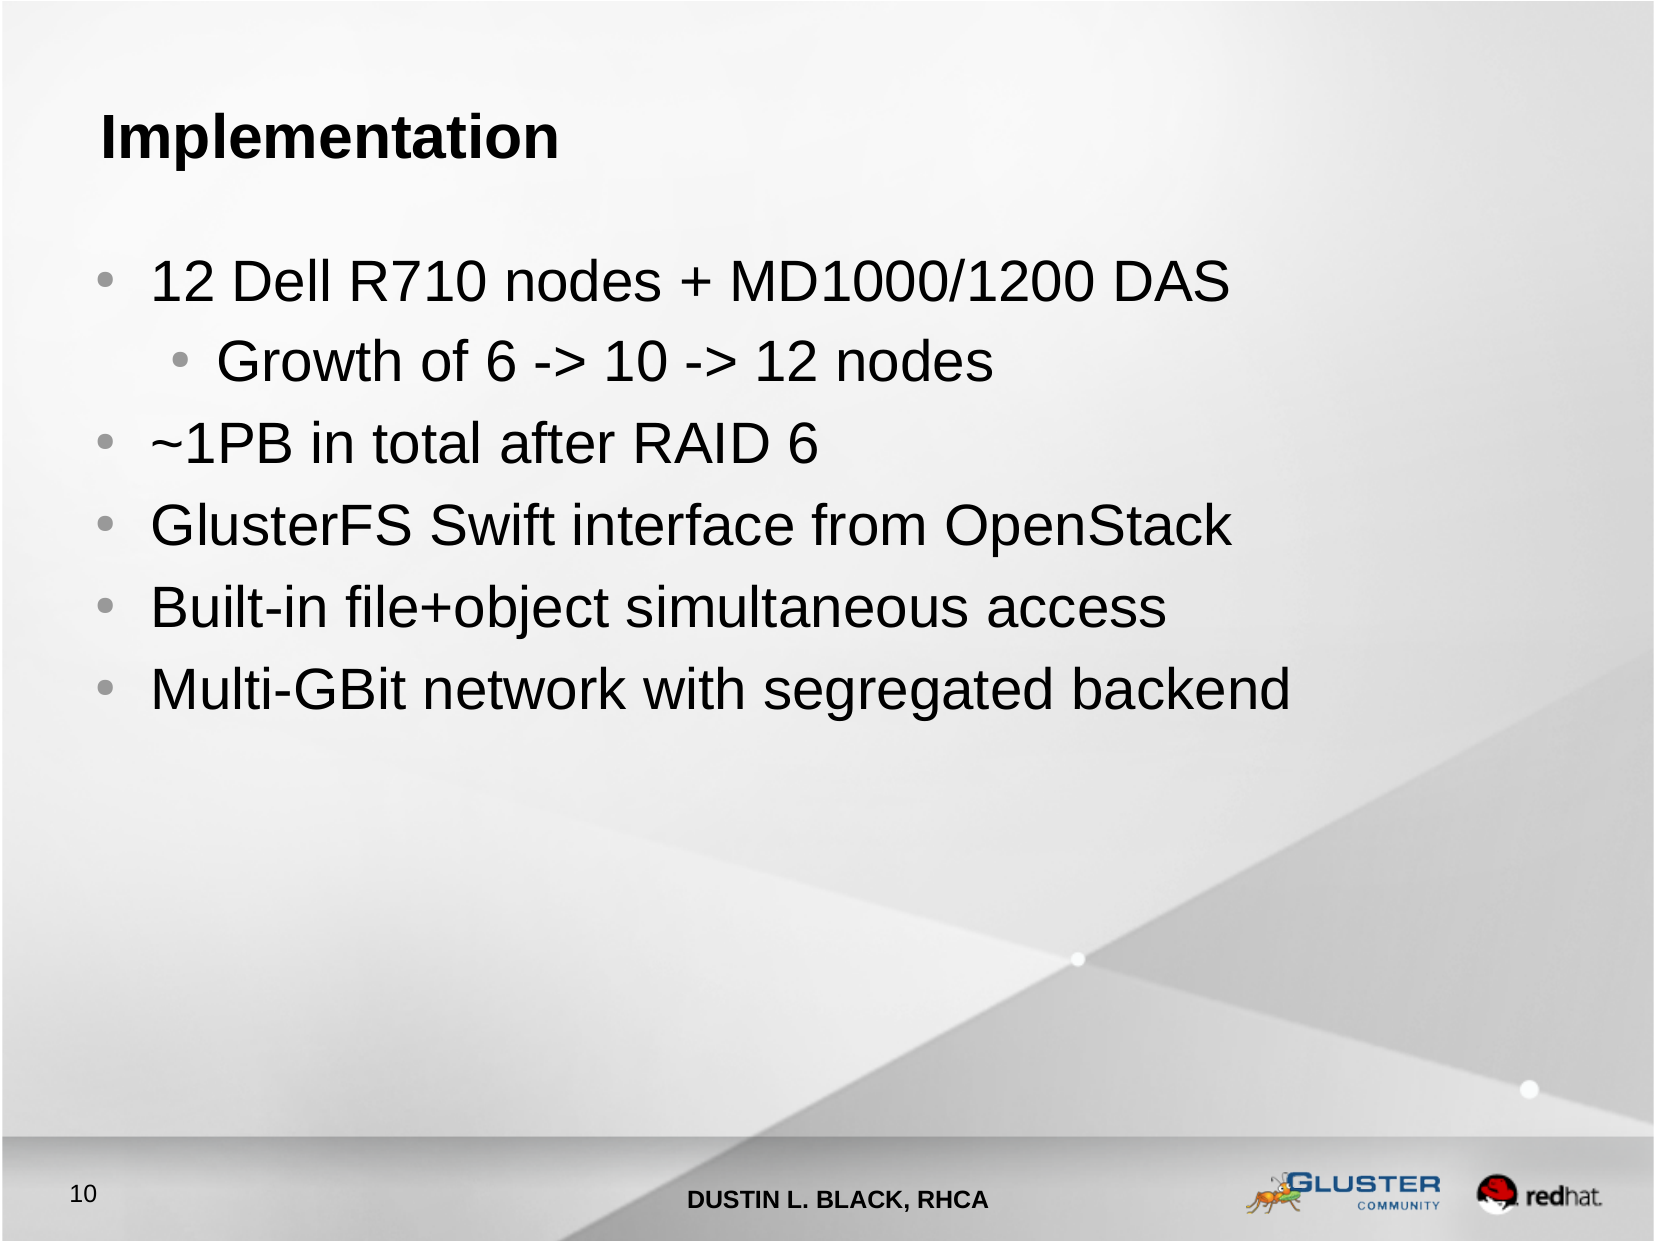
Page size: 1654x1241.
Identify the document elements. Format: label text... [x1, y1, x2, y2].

title Implementation [100, 81, 1506, 192]
picture [2, 1, 1654, 1241]
list 12 Dell R710 nodes + MD1000/1200 DAS Growth of 6 -> 10 -> 12 nodes ~1PB in total after RAID 6 GlusterFS Swift interface from OpenStack Built-in file+object simultaneous access Multi-GBit network with segregated backend [94, 247, 1501, 967]
